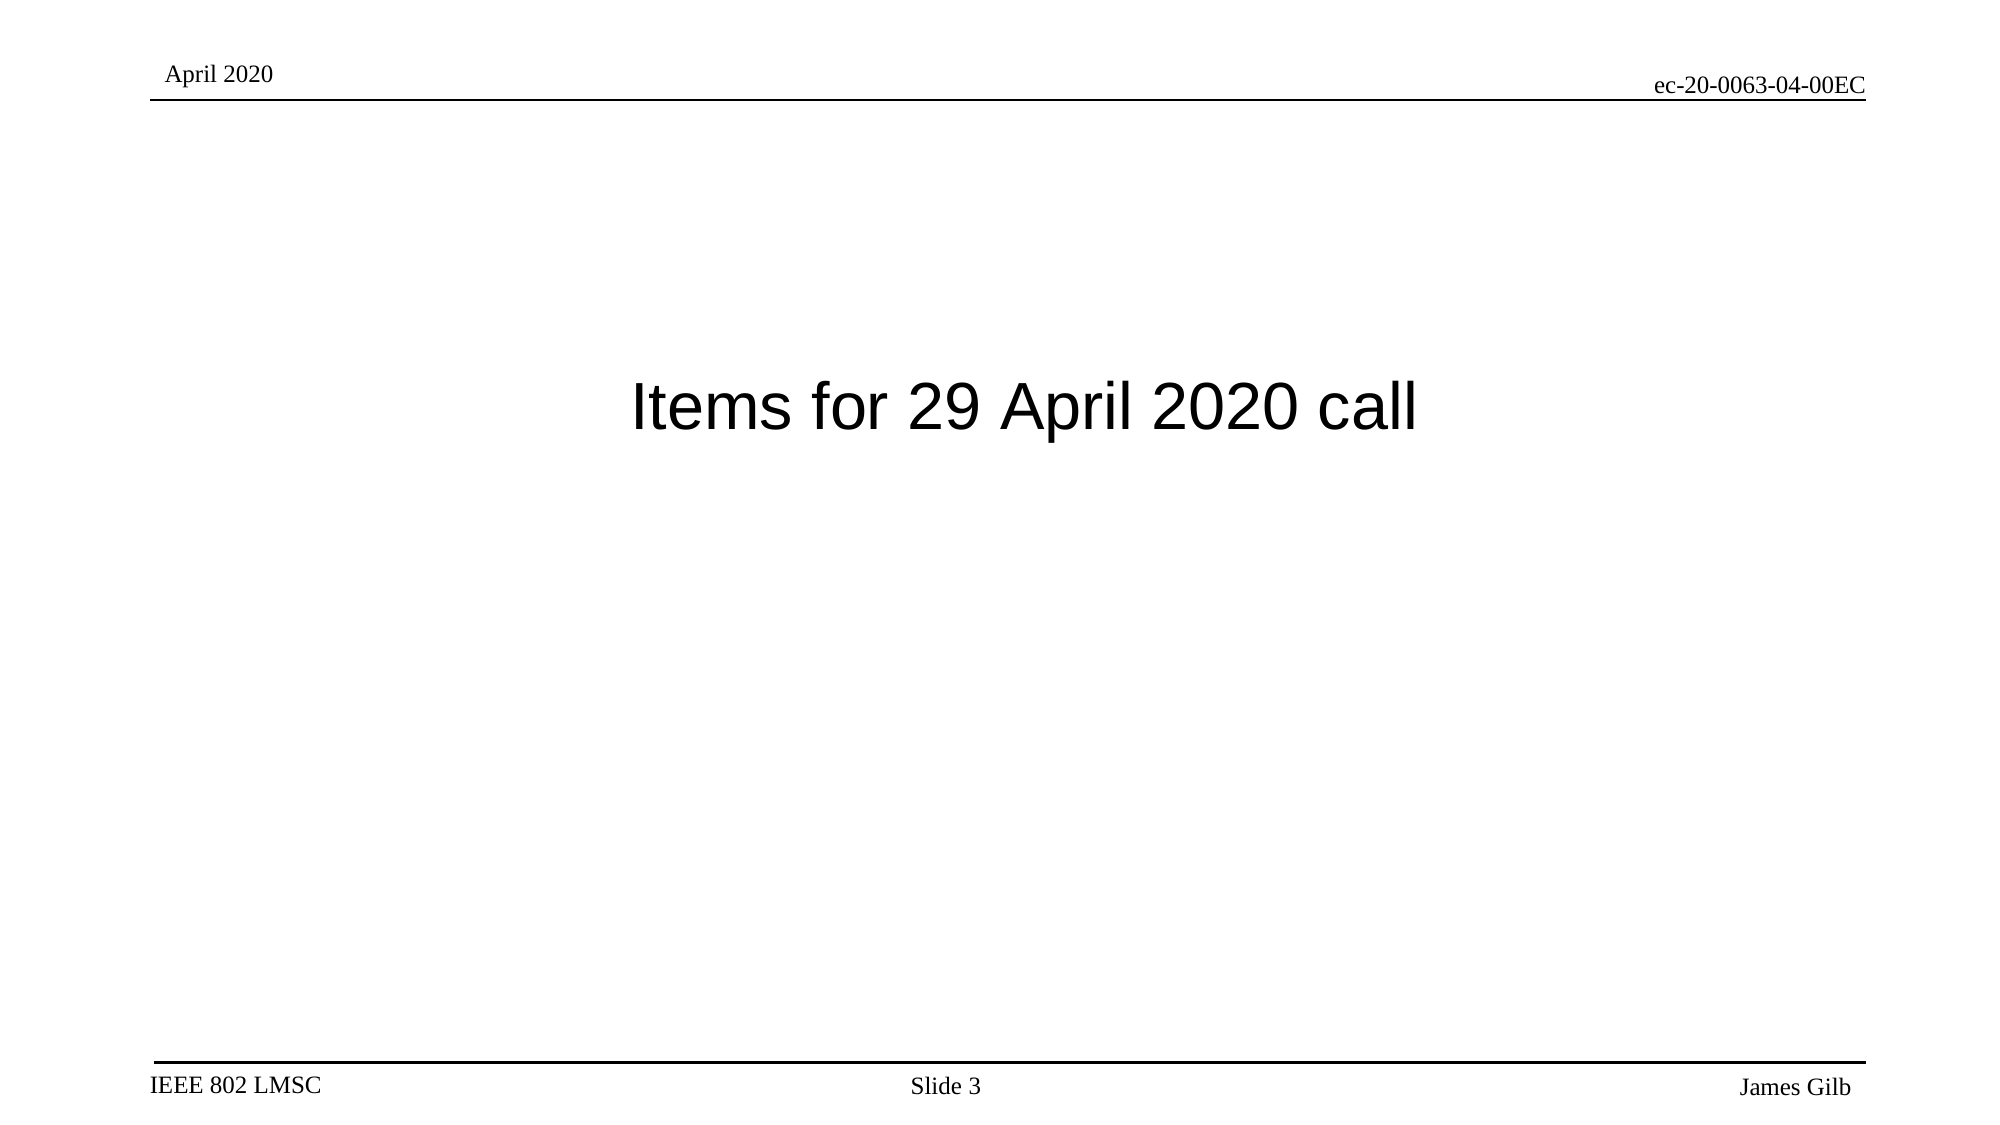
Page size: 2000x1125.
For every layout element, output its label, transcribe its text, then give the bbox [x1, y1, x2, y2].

subtitle Items for 29 April 2020 call [149, 112, 1900, 693]
